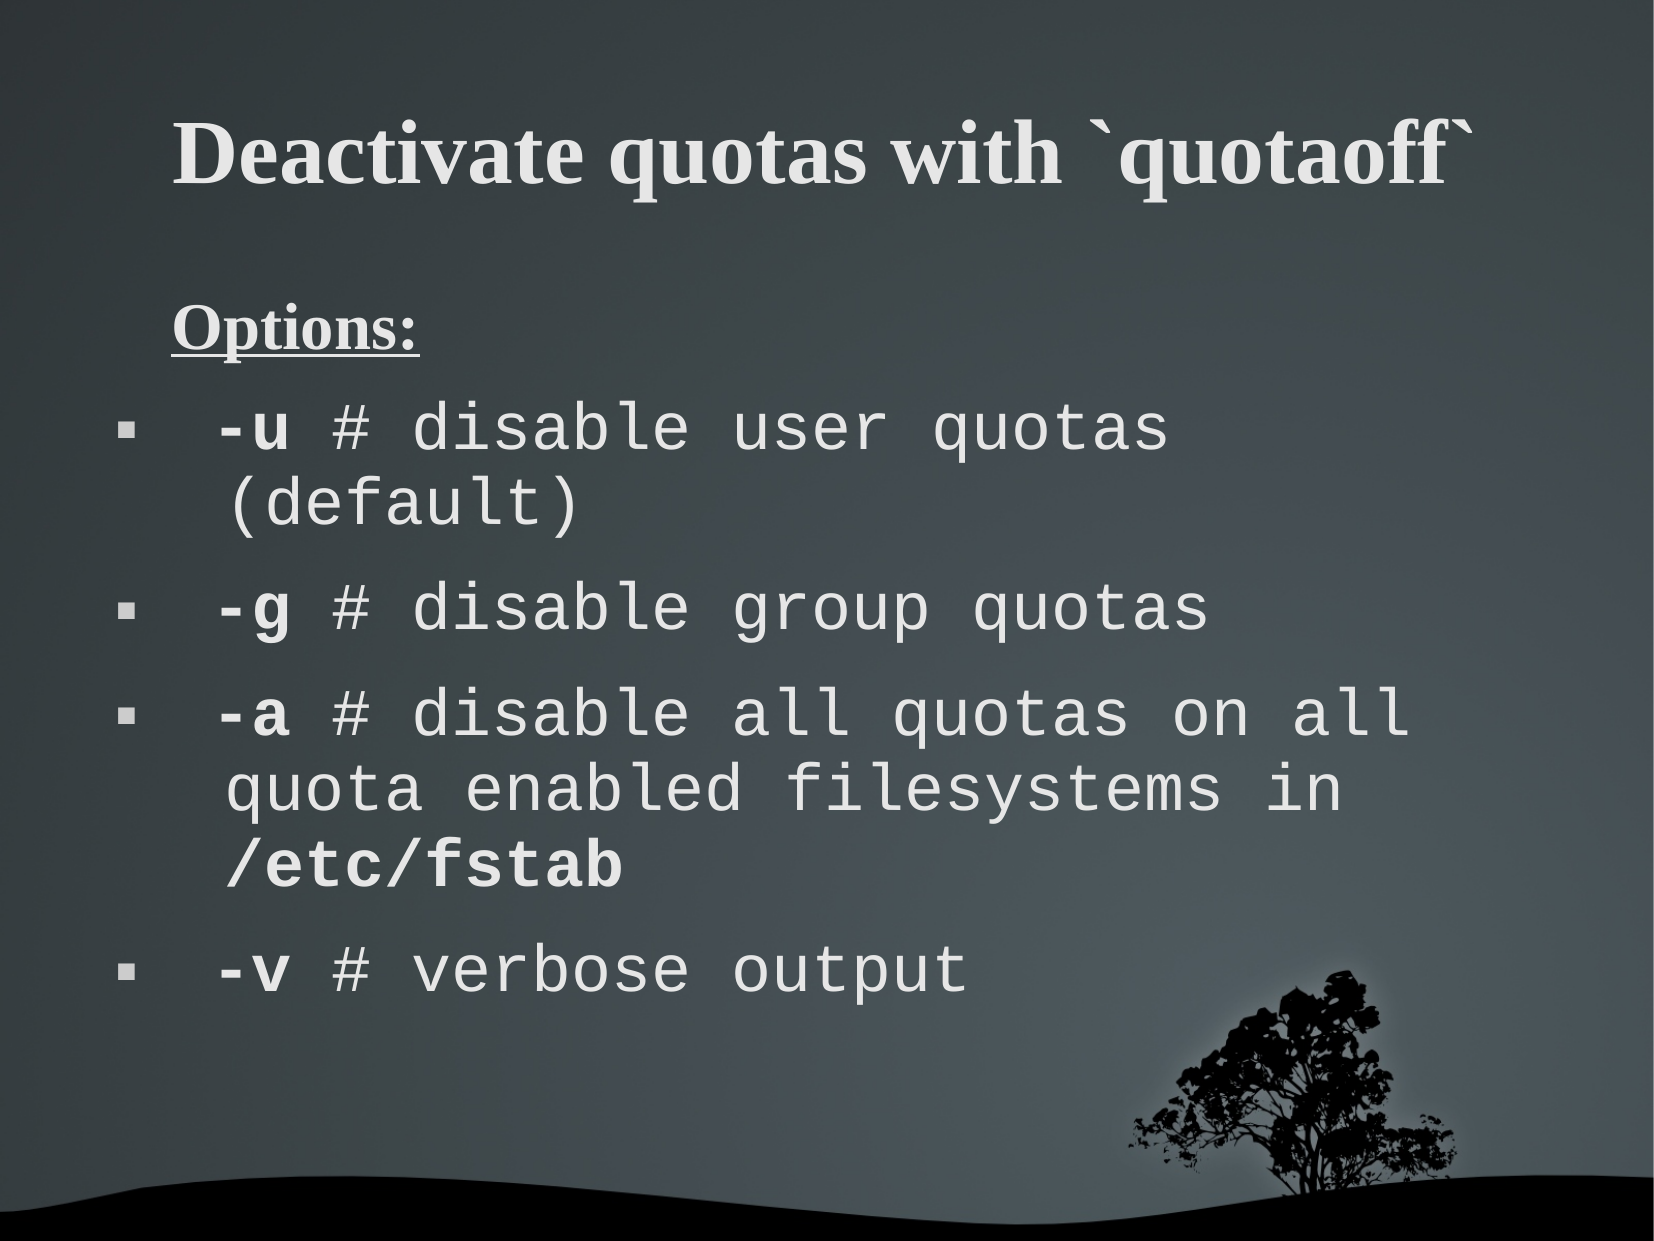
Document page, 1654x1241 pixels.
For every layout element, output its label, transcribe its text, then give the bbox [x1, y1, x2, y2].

picture [0, 0, 1654, 1241]
title Deactivate quotas with `quotaoff` [82, 33, 1571, 273]
list Options: -u # disable user quotas (default) -g # disable group quotas -a # disable all quotas on all quota enabled filesystems in /etc/fstab -v # verbose output [82, 290, 1571, 1109]
